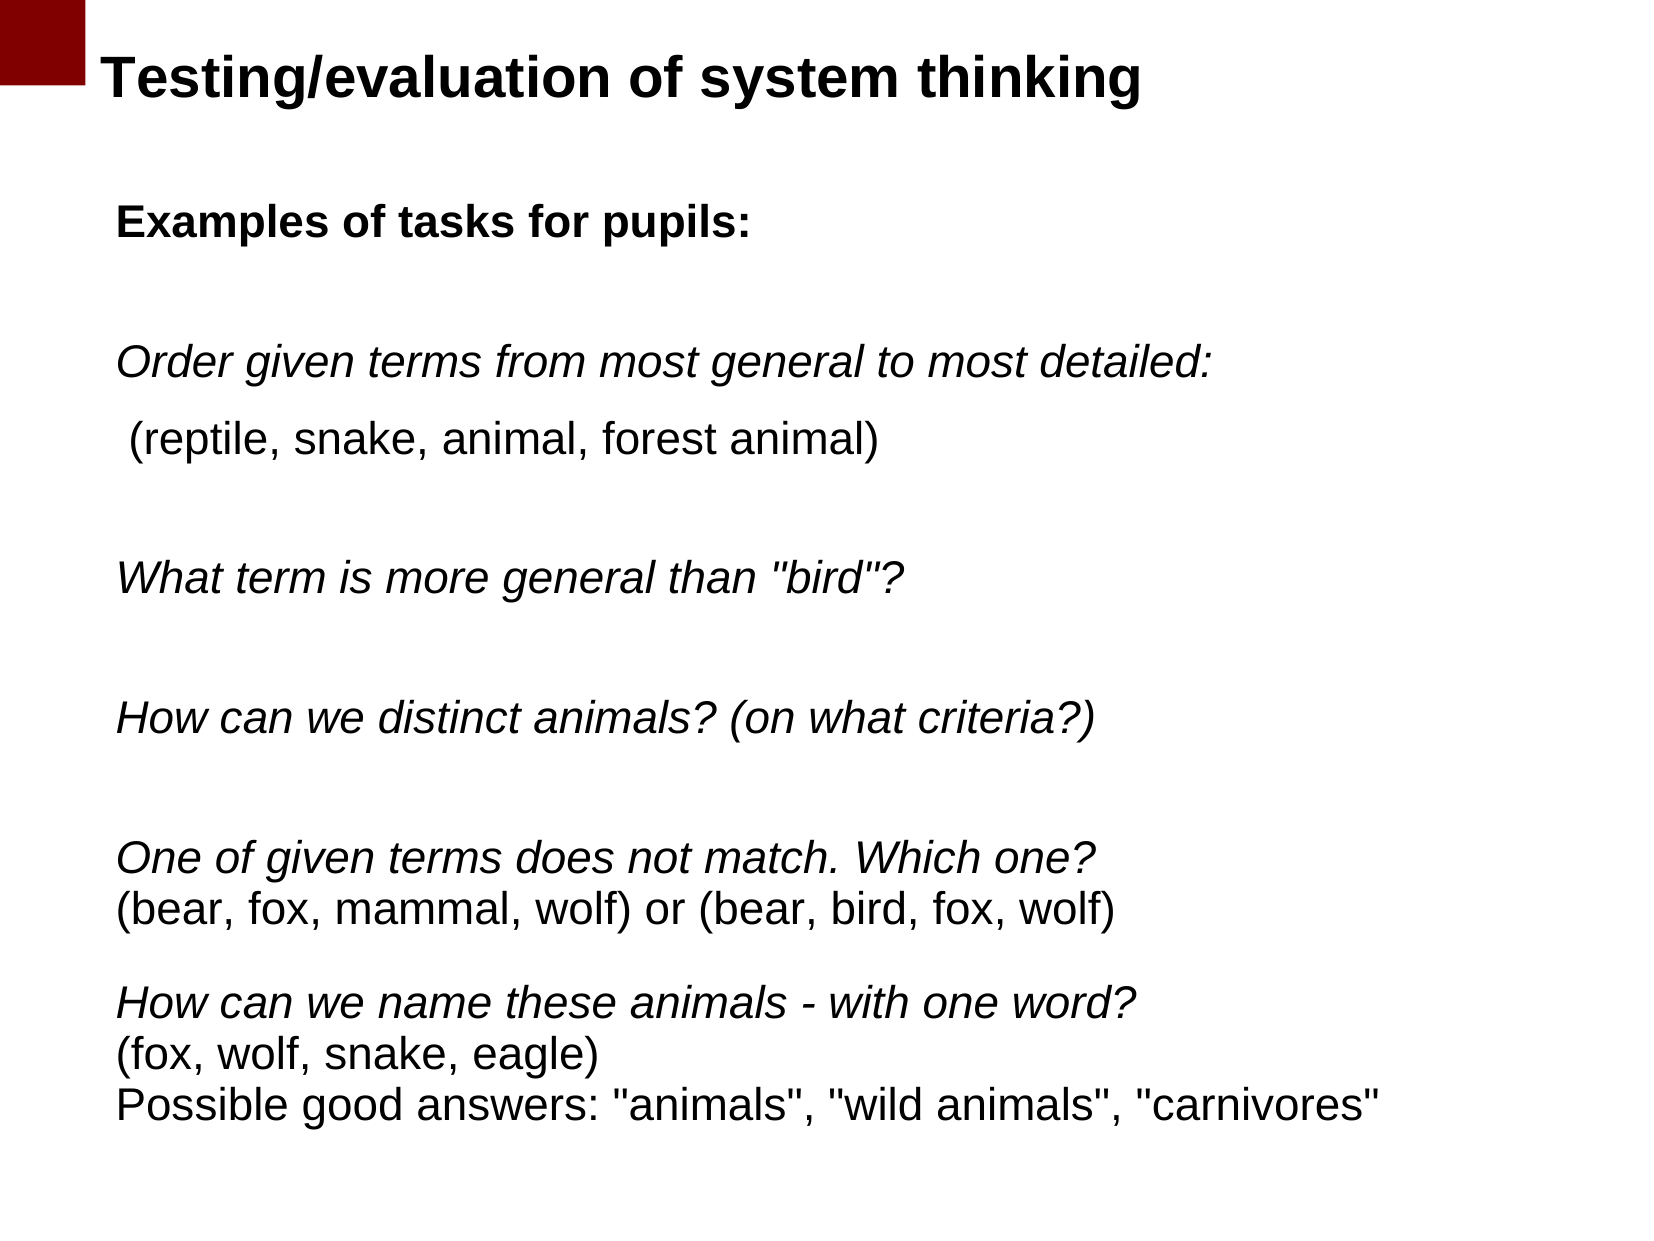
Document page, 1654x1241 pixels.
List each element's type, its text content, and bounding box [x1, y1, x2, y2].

text_box Testing/evaluation of system thinking [86, 37, 1605, 120]
text_box Examples of tasks for pupils: Order given terms from most general to most detailed: (reptile, snake, animal, forest animal) What term is more general than "bird"? How can we distinct animals? (on what criteria?) One of given terms does not match. Which one? (bear, fox, mammal, wolf) or (bear, bird, fox, wolf) How can we name these animals - with one word? (fox, wolf, snake, eagle) Possible good answers: "animals", "wild animals", "carnivores" [100, 162, 1654, 1149]
text_box [0, 0, 86, 86]
